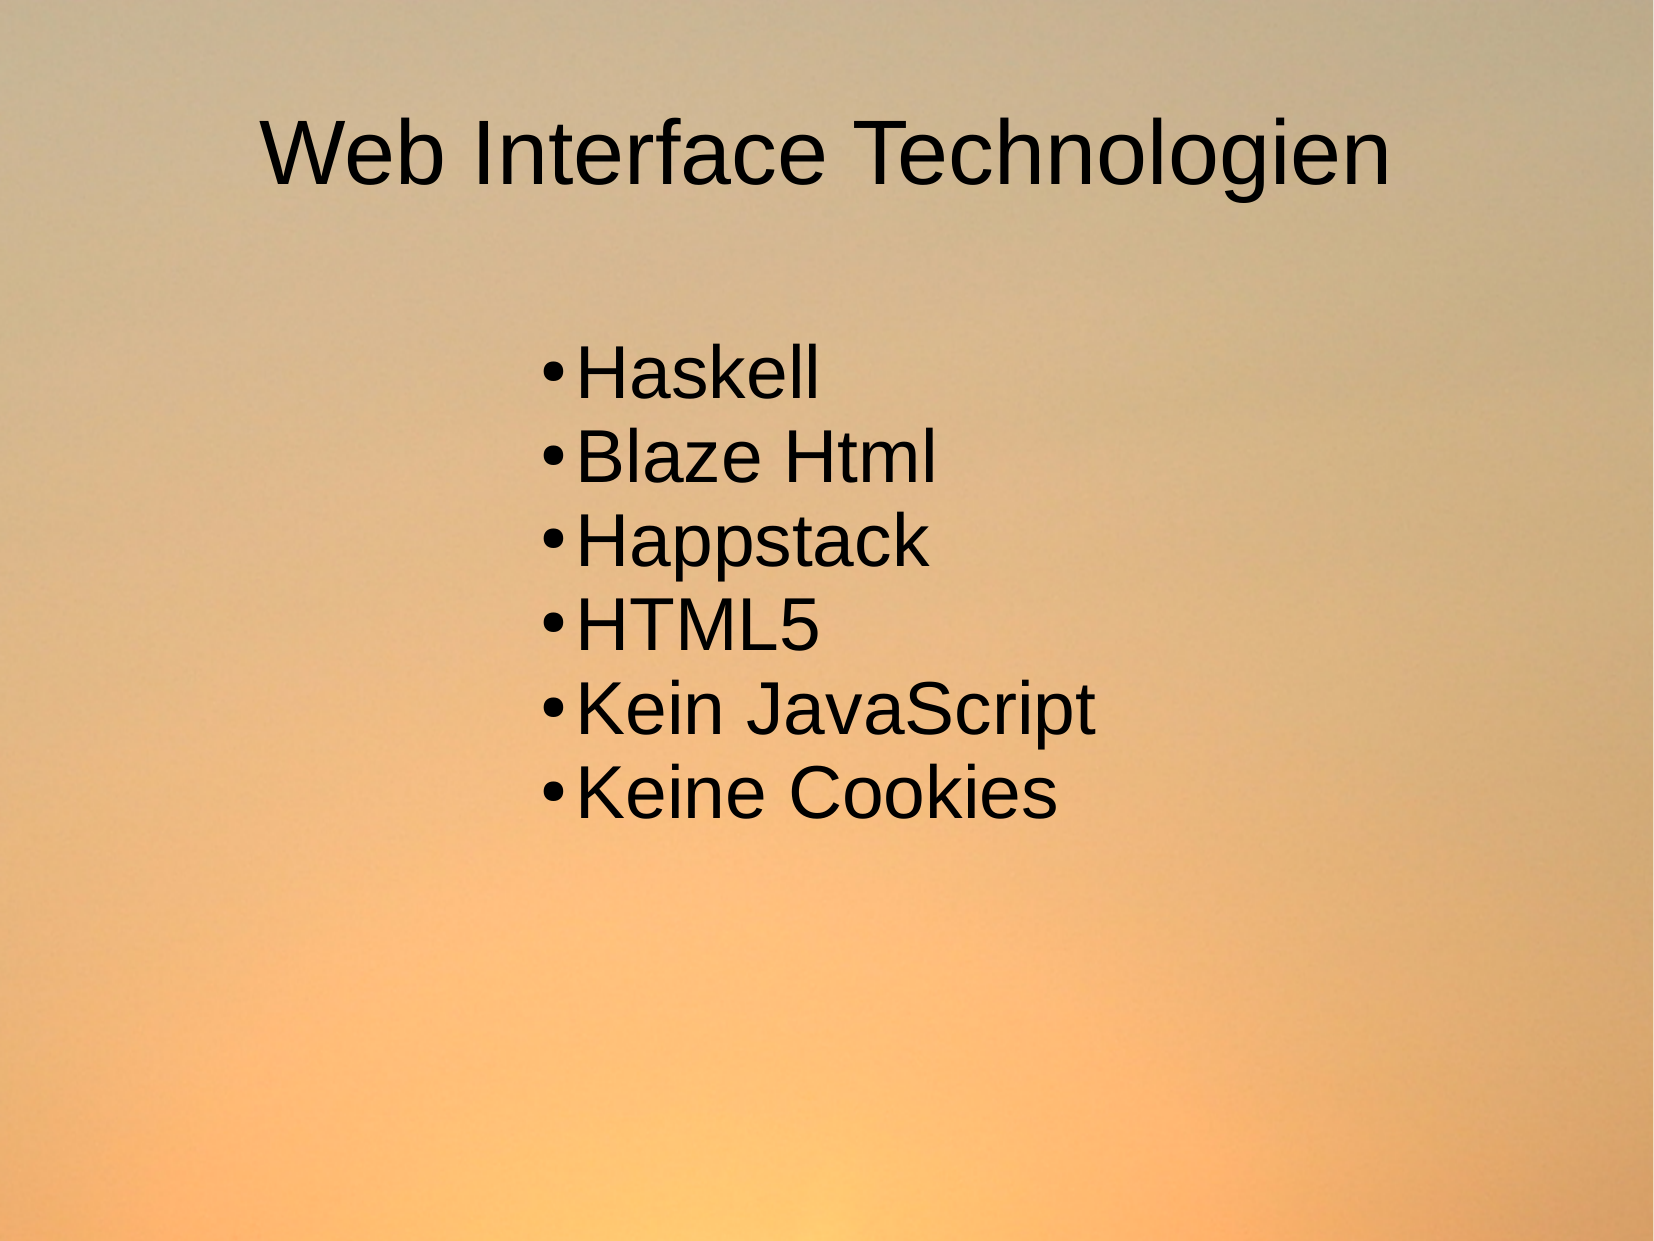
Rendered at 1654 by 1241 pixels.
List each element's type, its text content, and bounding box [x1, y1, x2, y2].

subtitle Haskell Blaze Html Happstack HTML5 Kein JavaScript Keine Cookies [540, 330, 1163, 901]
title Web Interface Technologien [82, 49, 1571, 257]
picture [0, 0, 1654, 1241]
